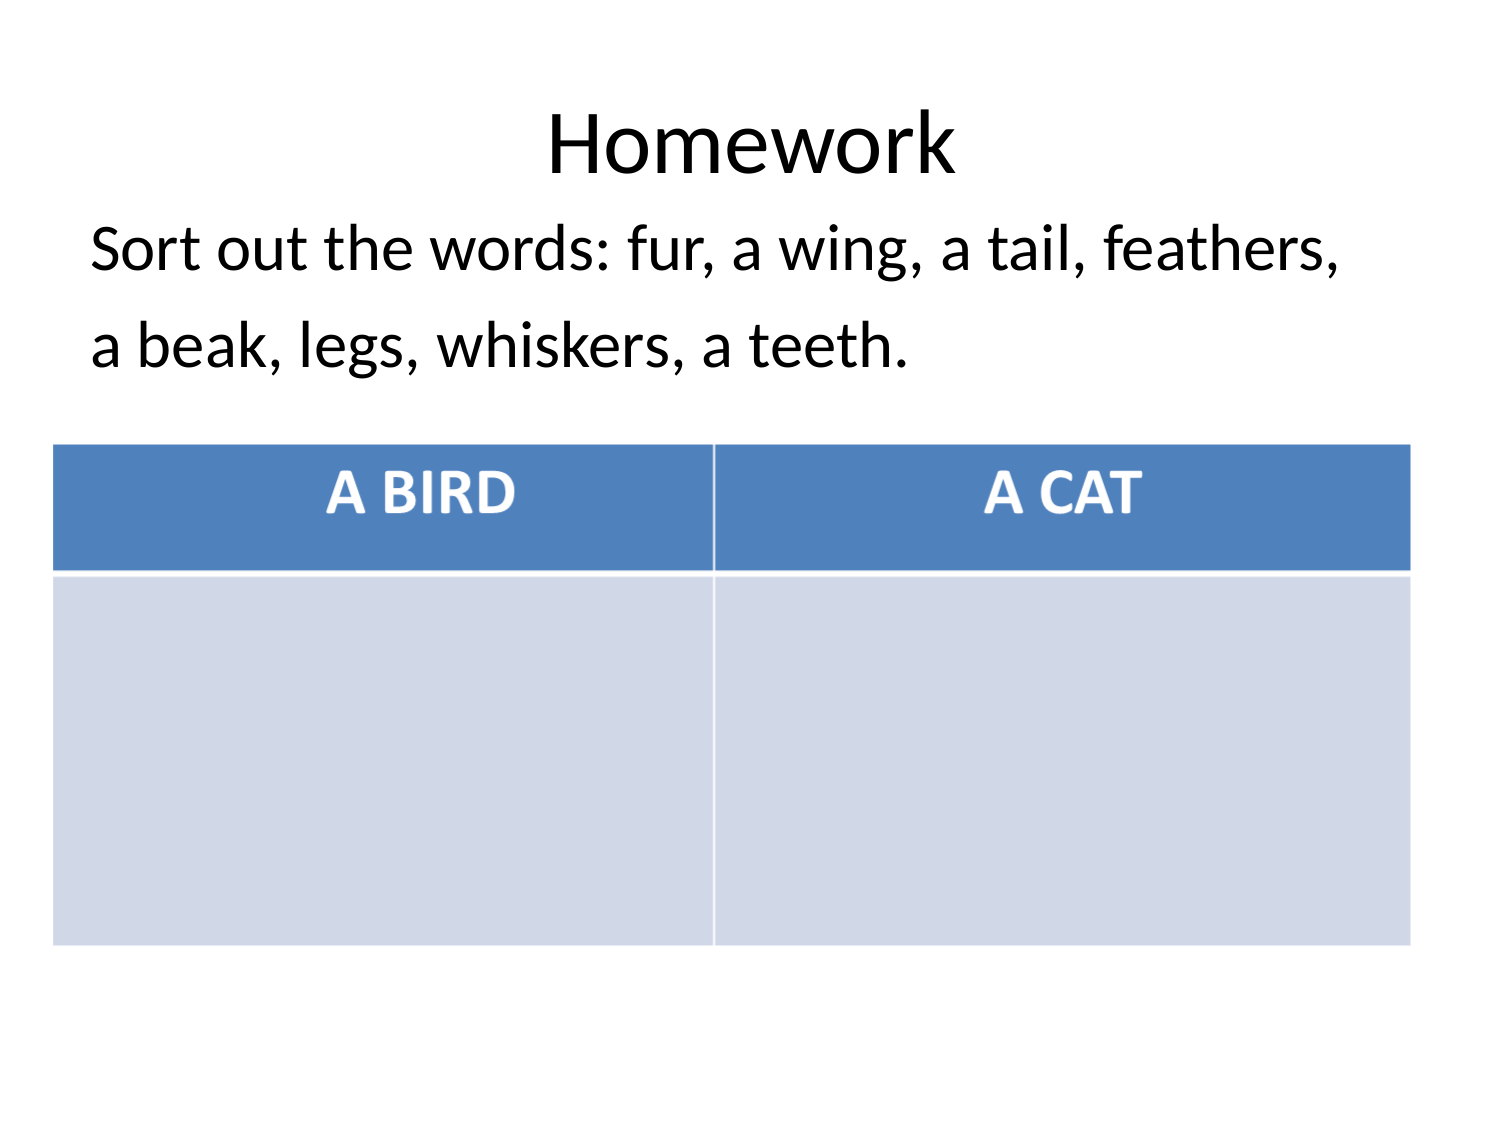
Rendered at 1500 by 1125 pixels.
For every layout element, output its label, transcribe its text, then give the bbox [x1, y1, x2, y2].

list Sort out the words: fur, a wing, a tail, feathers, a beak, legs, whiskers, a teeth. [75, 196, 1426, 1095]
picture [52, 430, 1412, 948]
title Homework [76, 42, 1427, 231]
